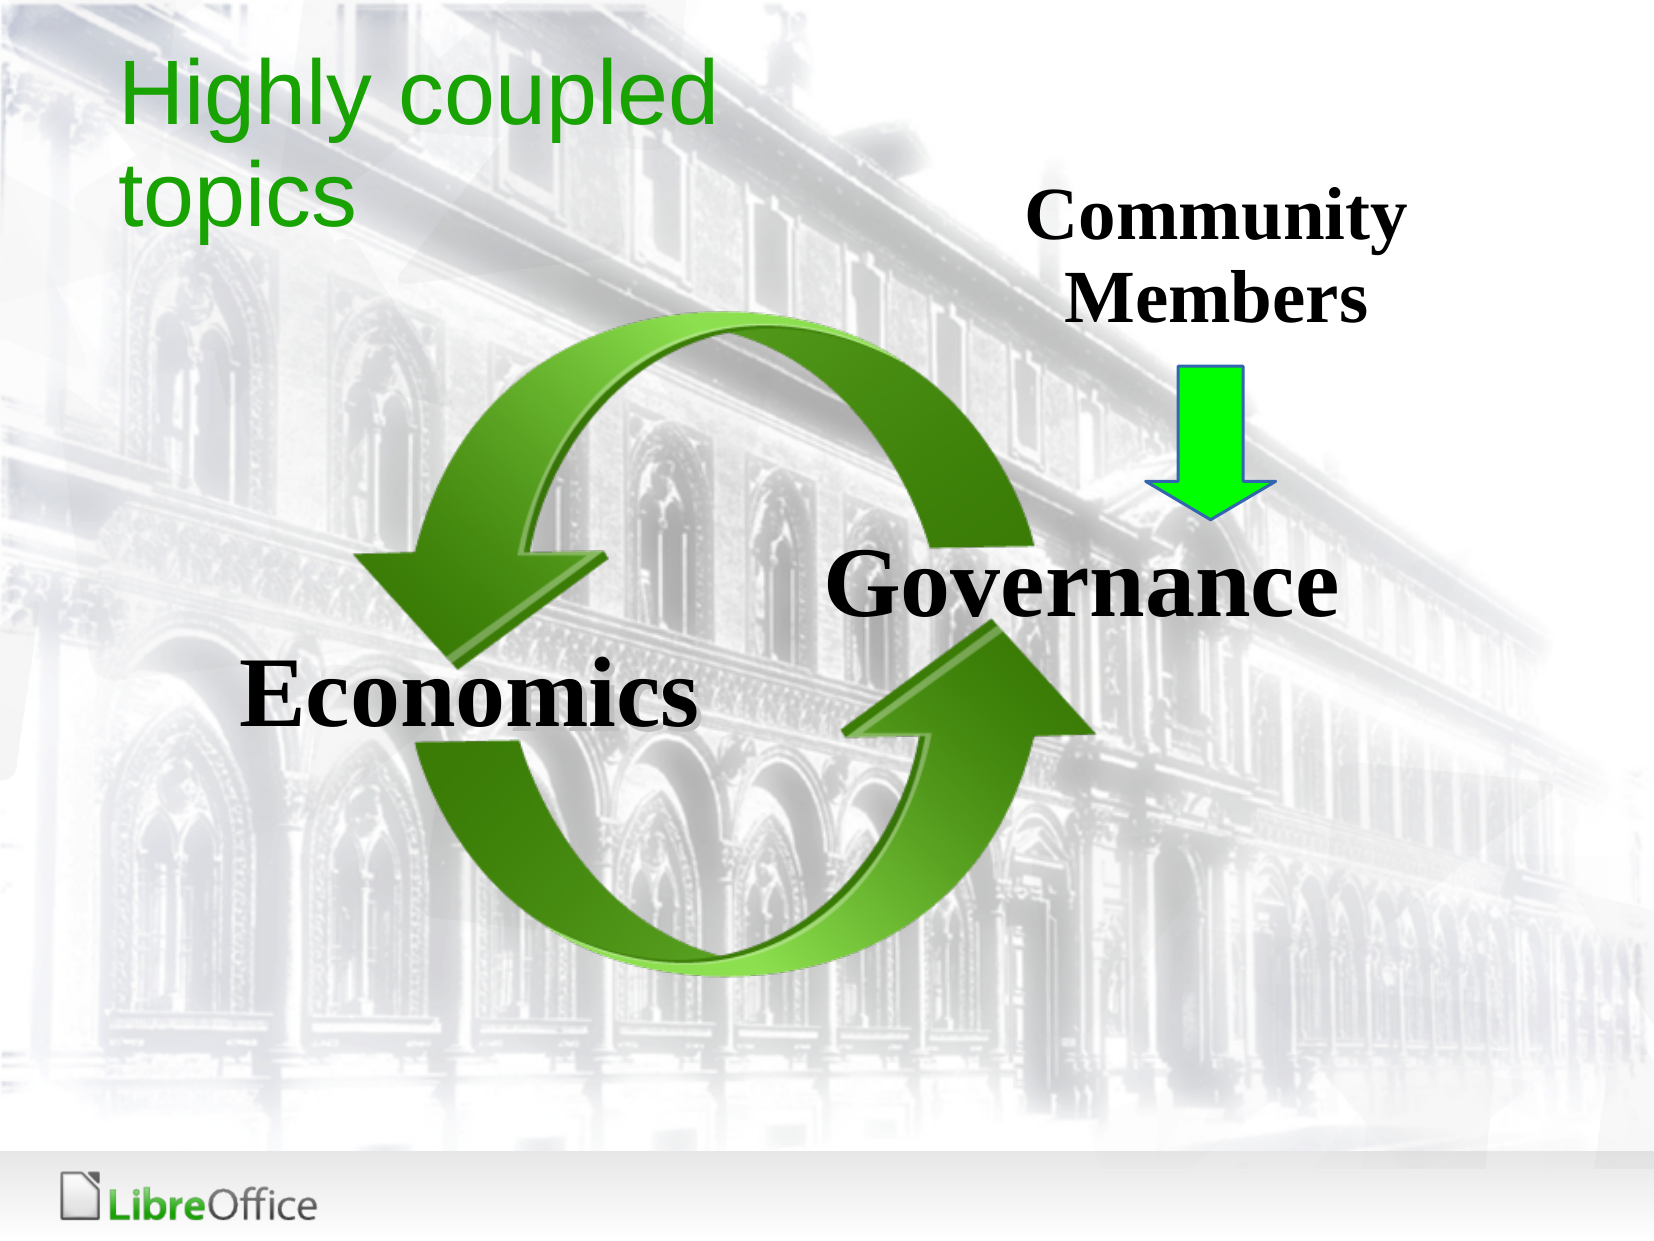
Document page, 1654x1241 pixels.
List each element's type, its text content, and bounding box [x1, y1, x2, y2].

text_box Highly coupled topics [118, 41, 780, 247]
text_box Economics [224, 630, 733, 756]
picture [0, 0, 1654, 1241]
text_box Governance [808, 519, 1441, 646]
text_box [1145, 366, 1276, 520]
text_box Community Members [909, 165, 1524, 347]
